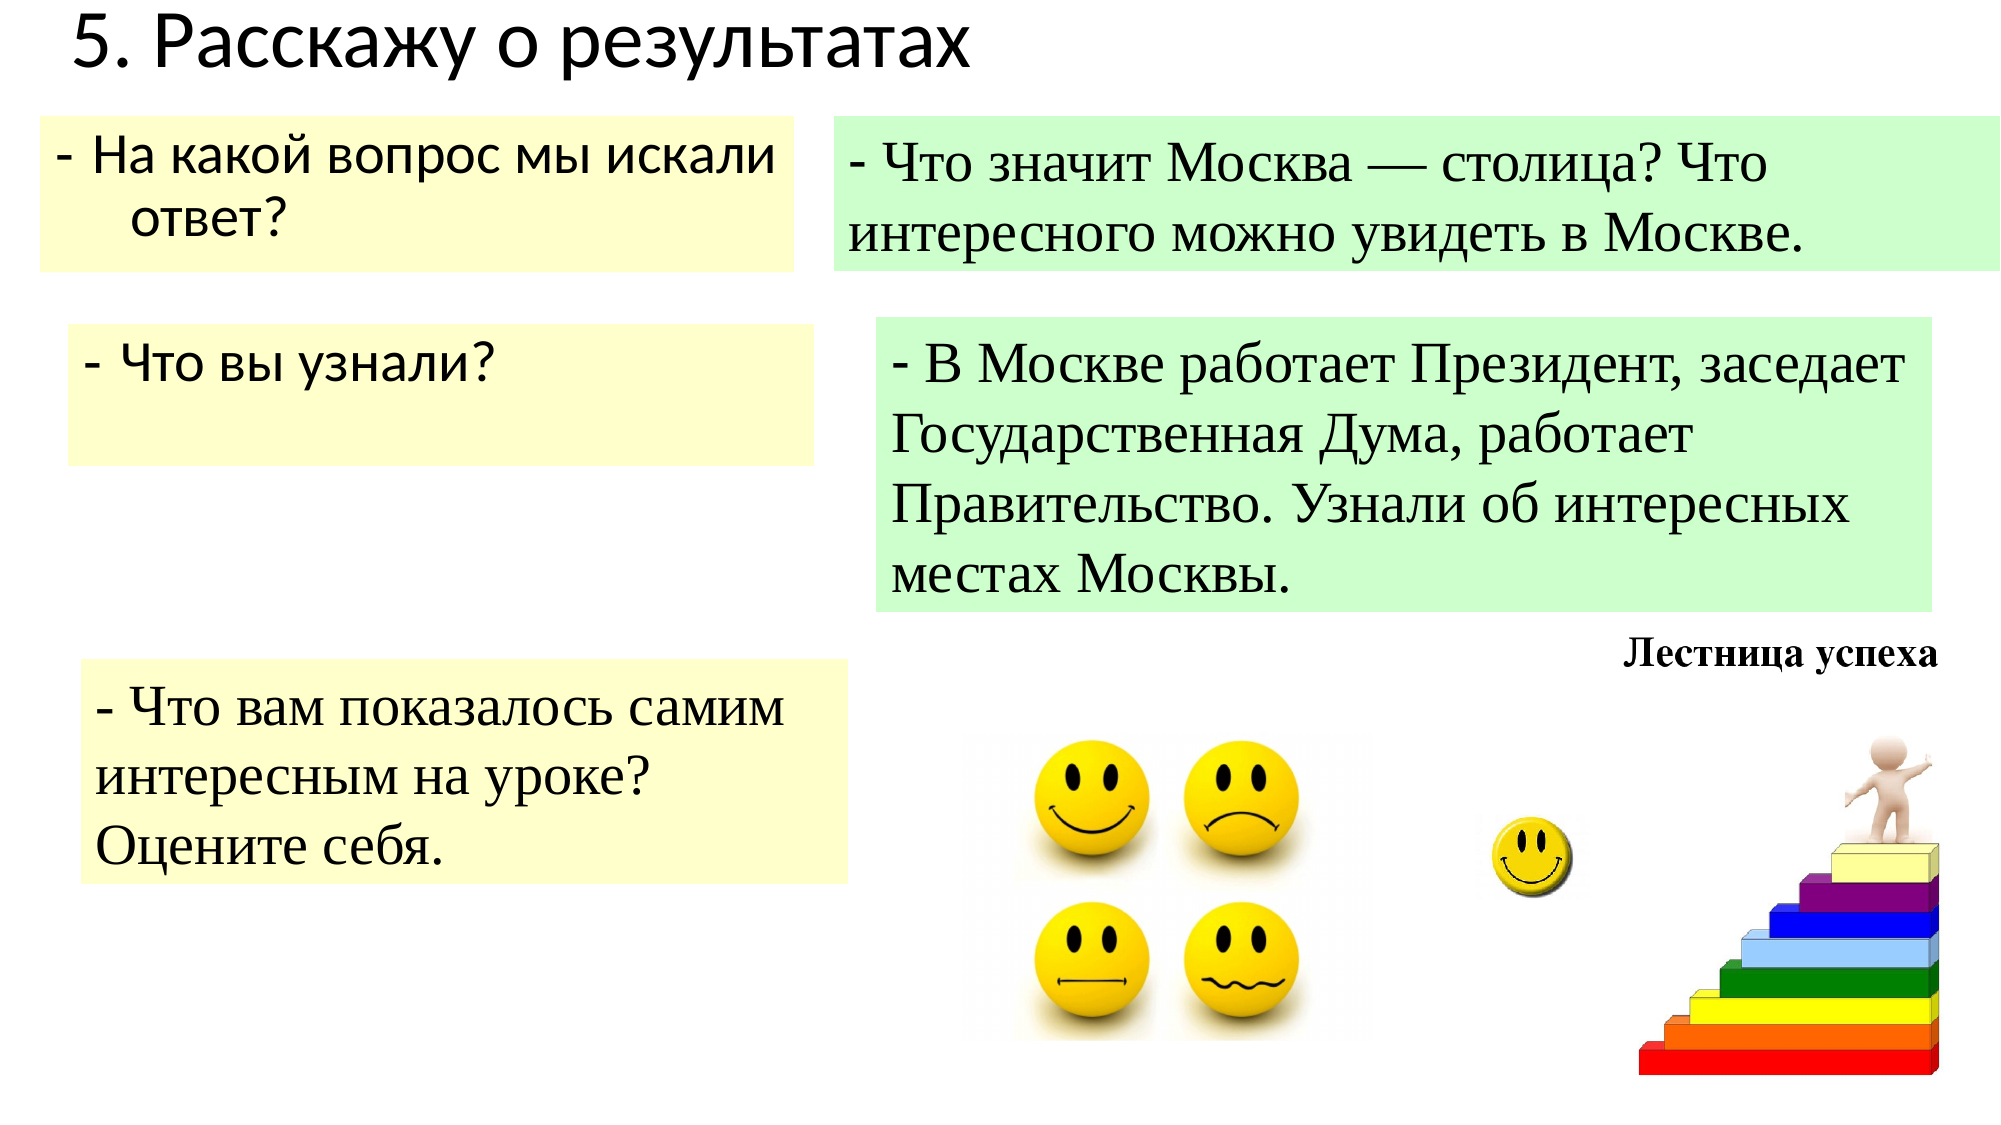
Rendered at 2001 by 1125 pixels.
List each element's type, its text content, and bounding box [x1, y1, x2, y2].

title 5. Расскажу о результатах [55, 0, 1781, 100]
text_box Что значит Москва — столица? Что интересного можно увидеть в Москве. [834, 116, 2000, 271]
picture [1438, 600, 2000, 1114]
picture [961, 732, 1373, 1041]
text_box В Москве работает Президент, заседает Государственная Дума, работает Правительство. Узнали об интересных местах Москвы. [876, 317, 1932, 612]
text_box На какой вопрос мы искали ответ? [40, 115, 794, 273]
text_box - Что вам показалось самим интересным на уроке? Оцените себя. [81, 659, 848, 884]
text_box Что вы узнали? [68, 324, 814, 466]
